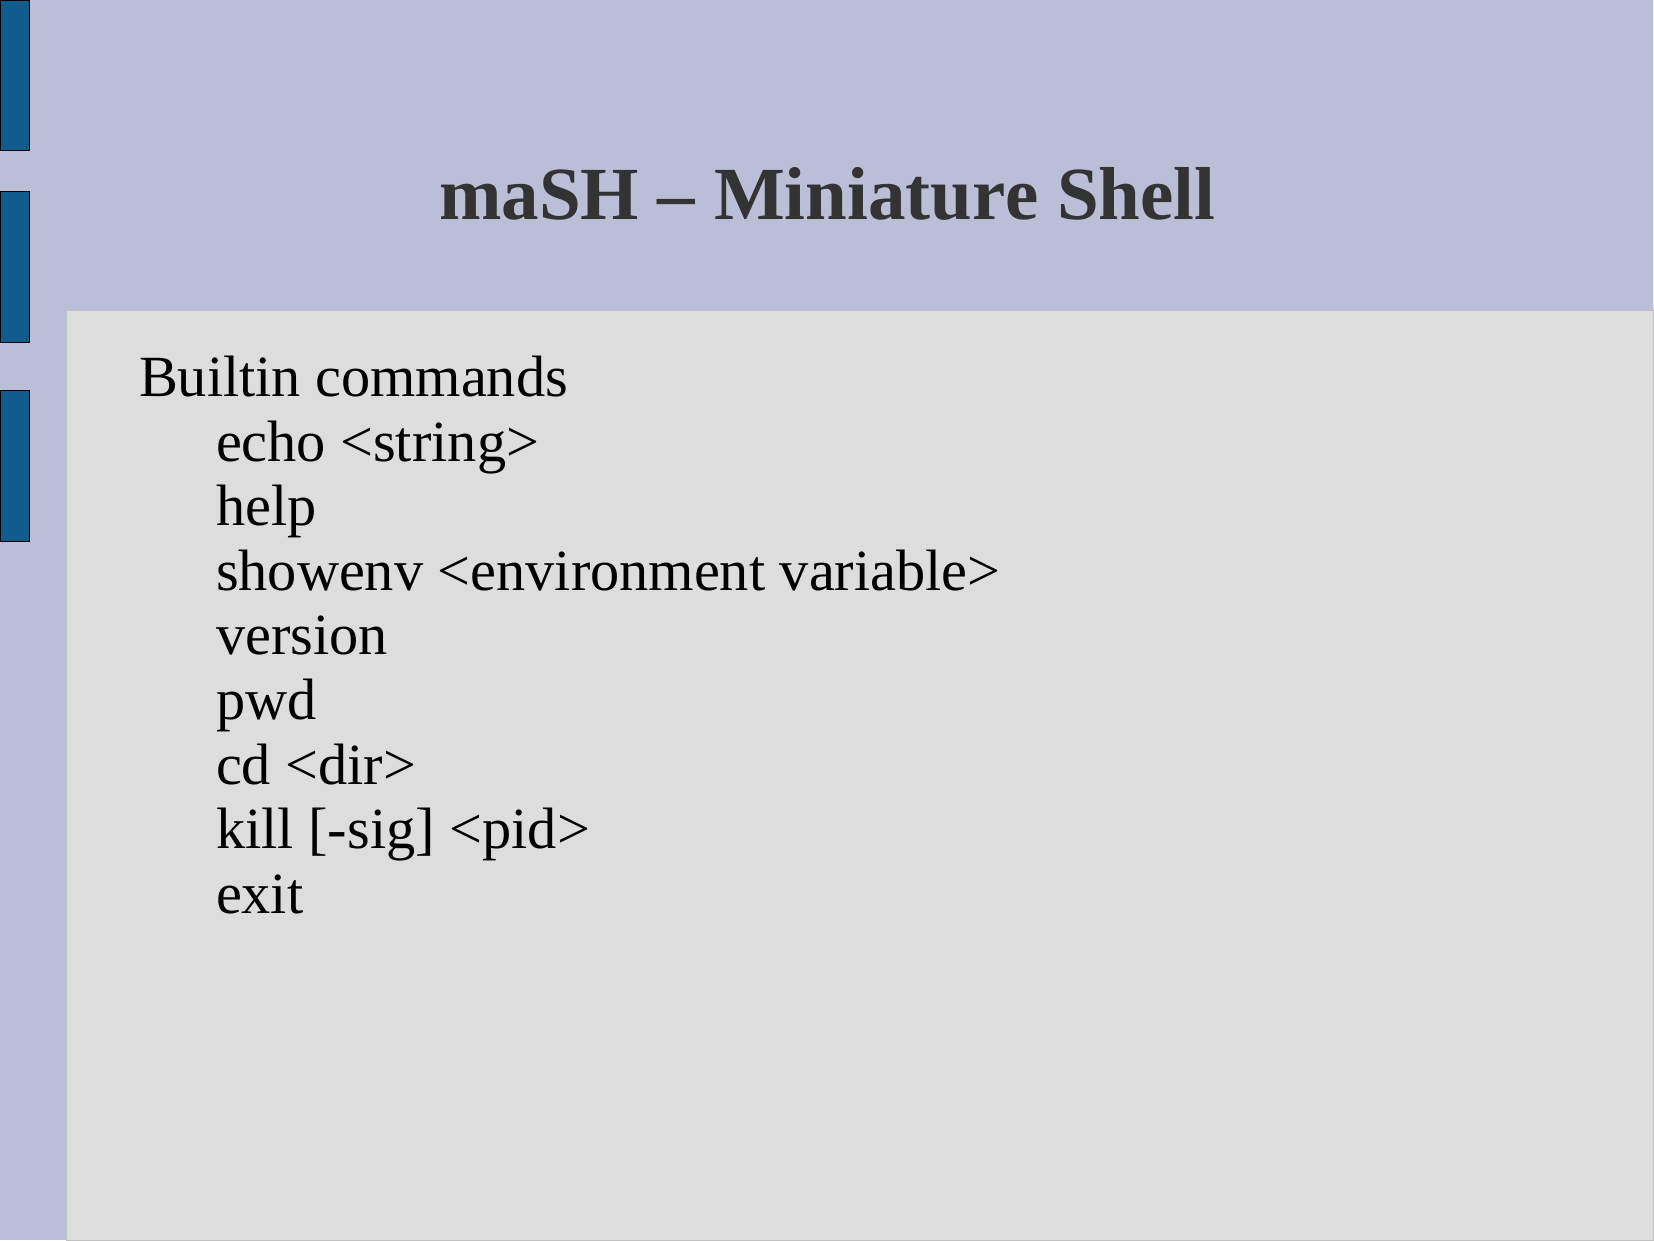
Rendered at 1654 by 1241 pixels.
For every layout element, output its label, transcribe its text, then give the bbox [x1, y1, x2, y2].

list Builtin commands echo <string> help showenv <environment variable> version pwd cd <dir> kill [-sig] <pid> exit [121, 344, 1534, 1112]
title maSH – Miniature Shell [121, 98, 1534, 291]
